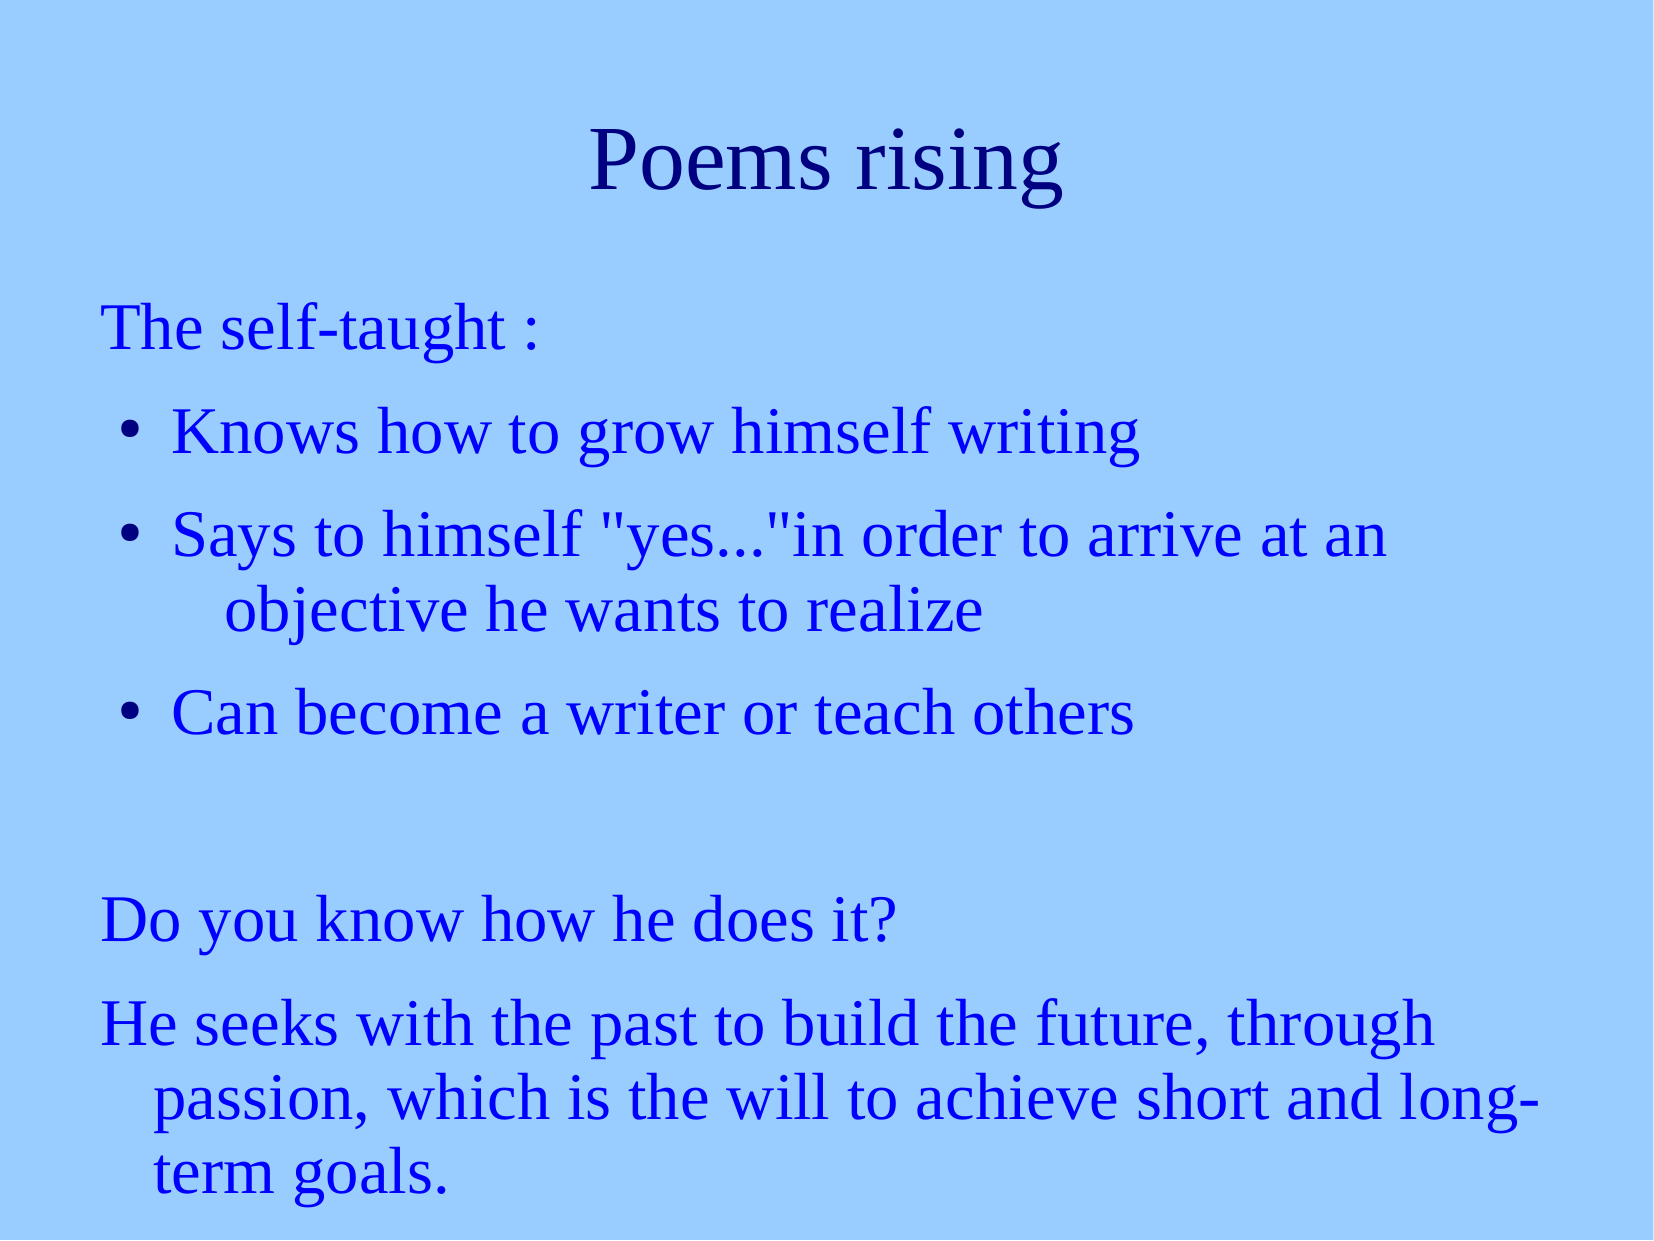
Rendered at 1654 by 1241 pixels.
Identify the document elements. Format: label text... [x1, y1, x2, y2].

list The self-taught : Knows how to grow himself writing Says to himself "yes..."in order to arrive at an objective he wants to realize Can become a writer or teach others Do you know how he does it? He seeks with the past to build the future, through passion, which is the will to achieve short and long-term goals. [82, 290, 1571, 1208]
title Poems rising [82, 55, 1571, 263]
